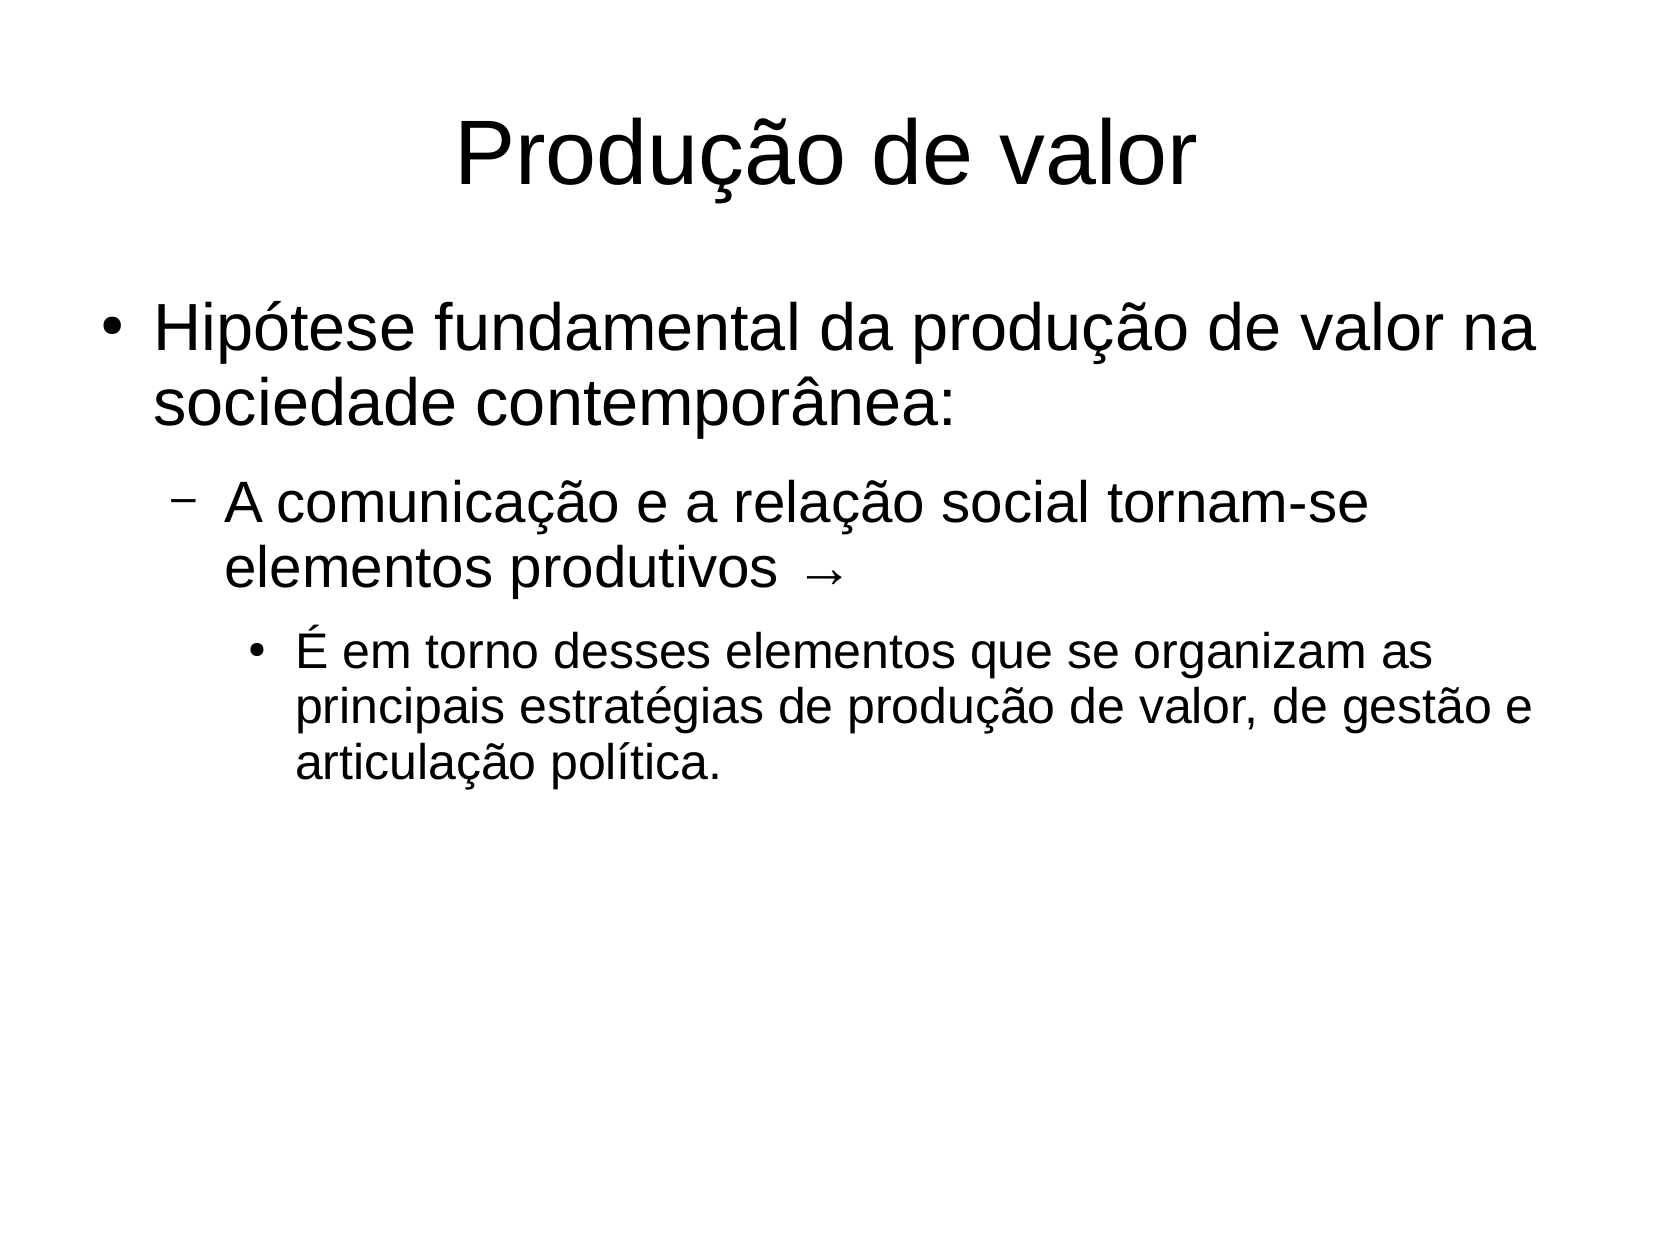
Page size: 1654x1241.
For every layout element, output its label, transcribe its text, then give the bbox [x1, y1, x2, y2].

list Hipótese fundamental da produção de valor na sociedade contemporânea: A comunicação e a relação social tornam-se elementos produtivos → É em torno desses elementos que se organizam as principais estratégias de produção de valor, de gestão e articulação política. [82, 290, 1571, 1010]
title Produção de valor [82, 49, 1571, 257]
